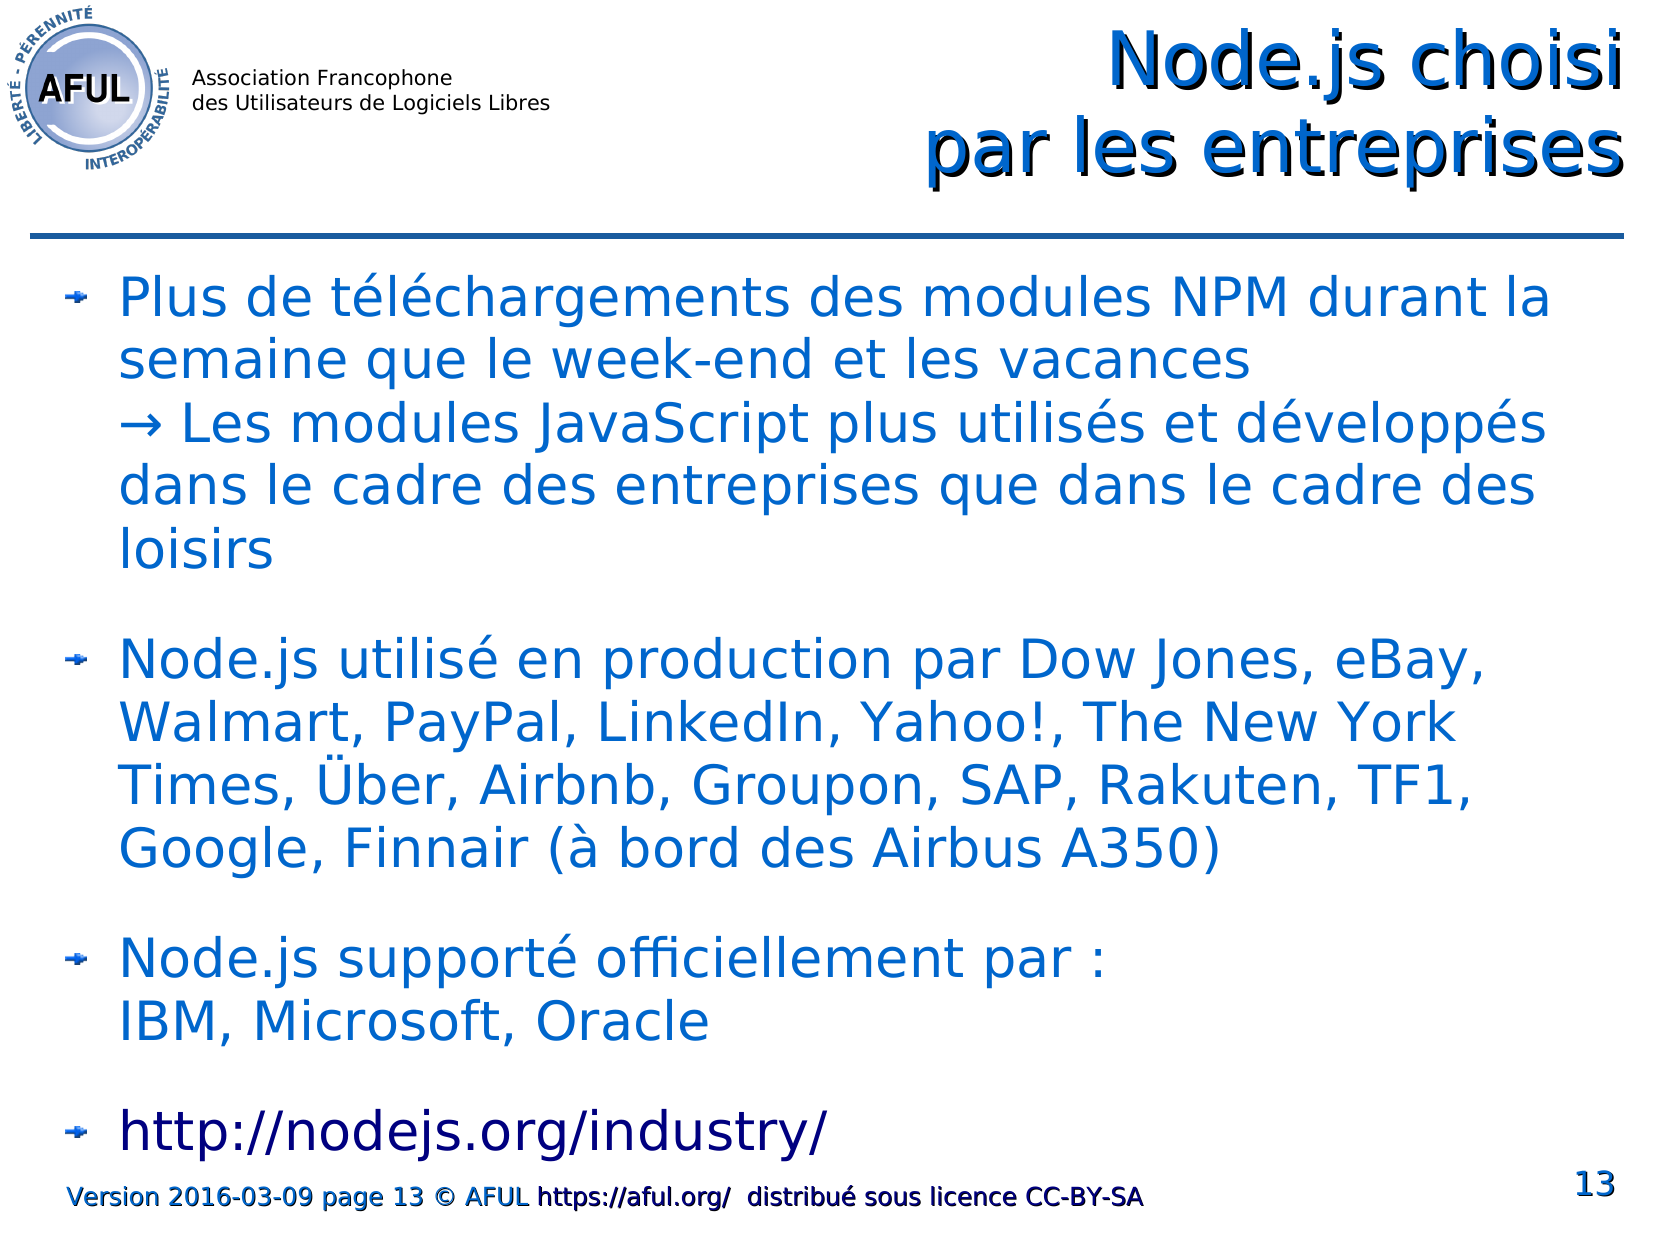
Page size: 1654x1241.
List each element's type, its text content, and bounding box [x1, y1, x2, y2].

list Plus de téléchargements des modules NPM durant la semaine que le week-end et les vacances → Les modules JavaScript plus utilisés et développés dans le cadre des entreprises que dans le cadre des loisirs Node.js utilisé en production par Dow Jones, eBay, Walmart, PayPal, LinkedIn, Yahoo!, The New York Times, Über, Airbnb, Groupon, SAP, Rakuten, TF1, Google, Finnair (à bord des Airbus A350) Node.js supporté officiellement par : IBM, Microsoft, Oracle http://nodejs.org/industry/ [47, 265, 1595, 1211]
title Node.js choisi par les entreprises [501, 0, 1625, 207]
picture [0, 0, 178, 178]
